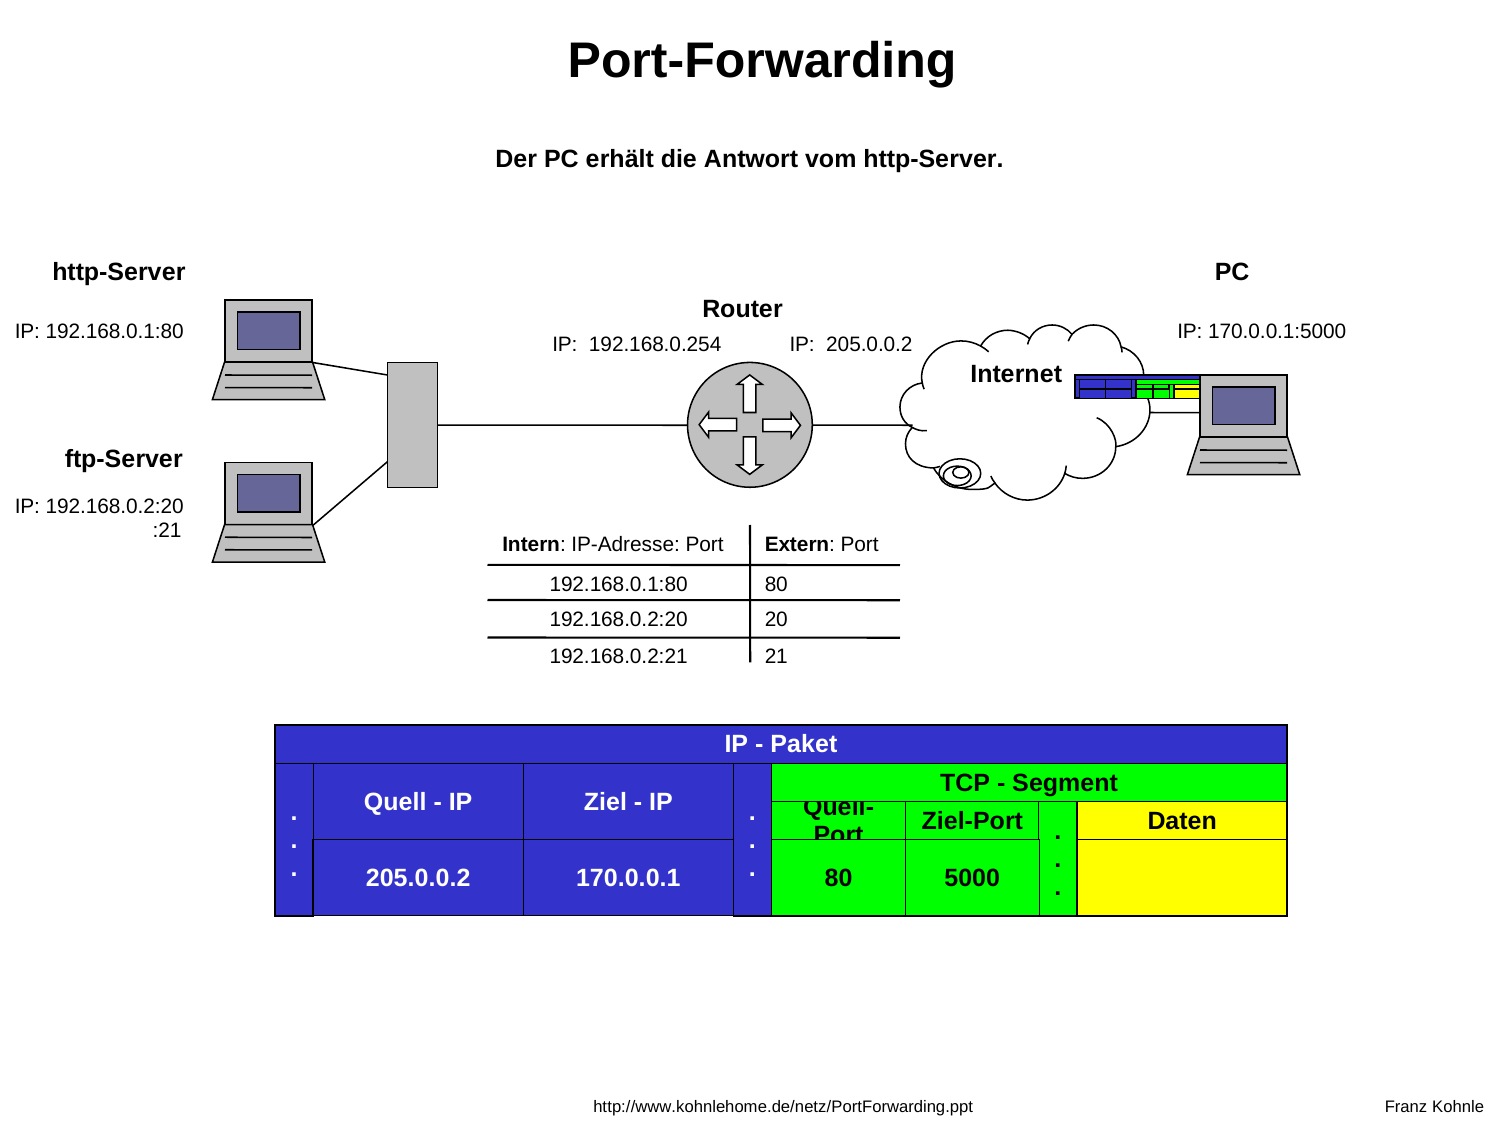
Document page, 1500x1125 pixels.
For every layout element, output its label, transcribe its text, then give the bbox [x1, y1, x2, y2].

text_box [1074, 374, 1300, 475]
text_box ... [734, 764, 771, 916]
text_box TCP - Segment [771, 763, 1287, 802]
text_box Router [687, 287, 798, 331]
text_box IP - Paket [275, 725, 1288, 764]
text_box [387, 362, 438, 488]
text_box IP: 192.168.0.2:20 :21 [0, 487, 199, 550]
text_box 21 [750, 637, 901, 678]
text_box 80 [771, 839, 905, 916]
text_box 192.168.0.2:21 [487, 637, 750, 663]
text_box Der PC erhält die Antwort vom http-Server. [480, 137, 1020, 181]
text_box [1078, 840, 1288, 916]
text_box Franz Kohnle [1370, 1089, 1500, 1125]
text_box 20 [750, 601, 901, 636]
text_box http-Server [37, 249, 202, 322]
text_box Quell - IP [314, 764, 524, 839]
text_box Extern: Port [752, 524, 901, 564]
text_box IP: 205.0.0.2 [774, 324, 928, 364]
text_box 205.0.0.2 [313, 839, 523, 916]
text_box 5000 [905, 839, 1040, 916]
text_box [212, 462, 325, 563]
text_box Port-Forwarding [552, 24, 972, 97]
text_box Quell-Port [771, 802, 905, 839]
text_box IP: 170.0.0.1:5000 [1162, 312, 1362, 352]
text_box [212, 299, 325, 400]
text_box Ziel - IP [524, 764, 734, 839]
text_box http://www.kohnlehome.de/netz/PortForwarding.ppt [578, 1089, 991, 1125]
text_box IP: 192.168.0.1:80 [0, 312, 199, 352]
text_box 80 [752, 566, 901, 599]
text_box [687, 362, 813, 488]
text_box 170.0.0.1 [523, 839, 734, 916]
text_box 192.168.0.2:20 [487, 602, 750, 625]
text_box PC [1200, 249, 1265, 294]
text_box Ziel-Port [905, 802, 1038, 839]
text_box 192.168.0.1:80 [487, 566, 749, 599]
text_box Internet [899, 324, 1150, 501]
text_box IP: 192.168.0.254 [537, 324, 737, 364]
text_box Intern: IP-Adresse: Port [487, 524, 749, 563]
text_box Daten [1078, 801, 1288, 840]
text_box ftp-Server [49, 437, 199, 487]
text_box ... [275, 763, 314, 916]
text_box ... [1038, 802, 1078, 916]
